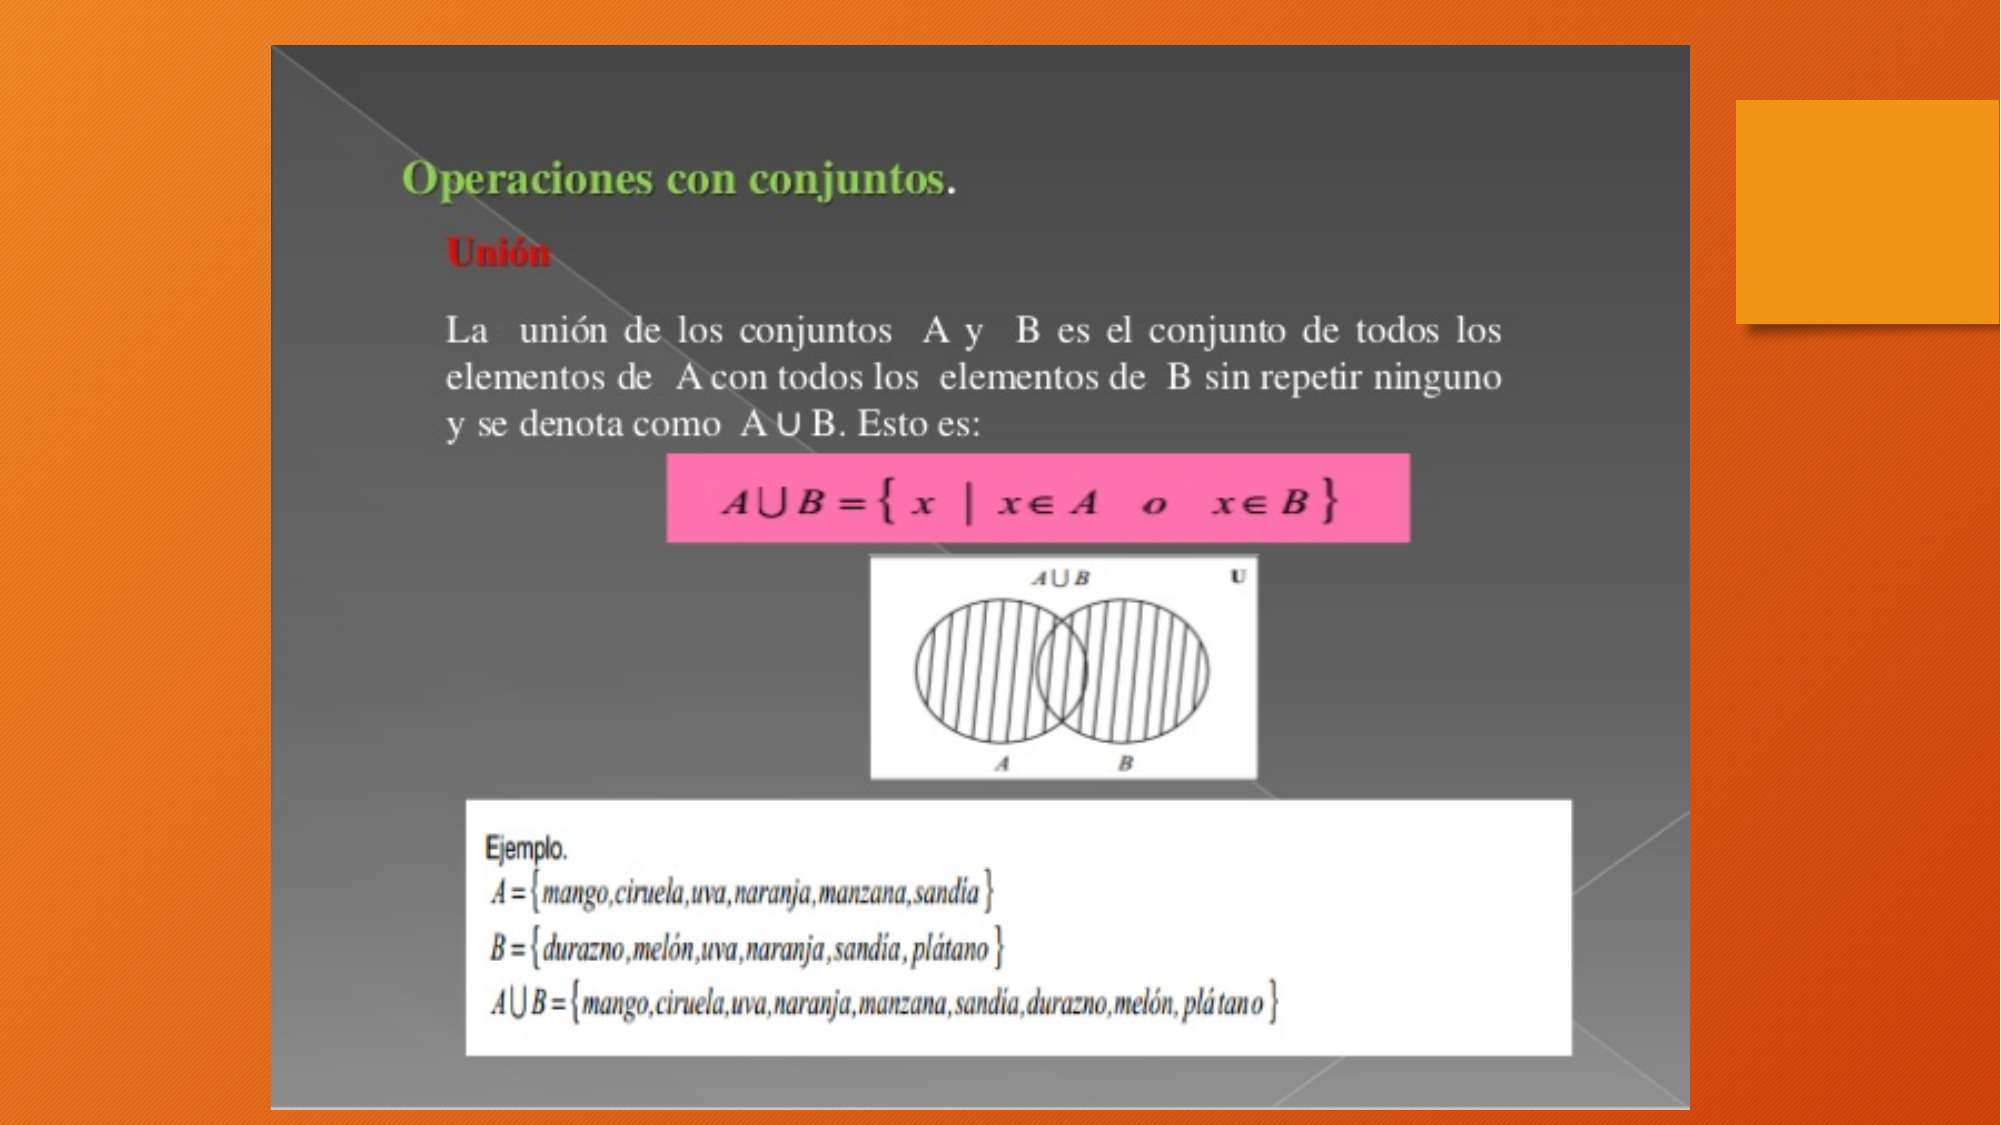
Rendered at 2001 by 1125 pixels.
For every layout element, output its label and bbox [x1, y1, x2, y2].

picture [271, 45, 1690, 1110]
